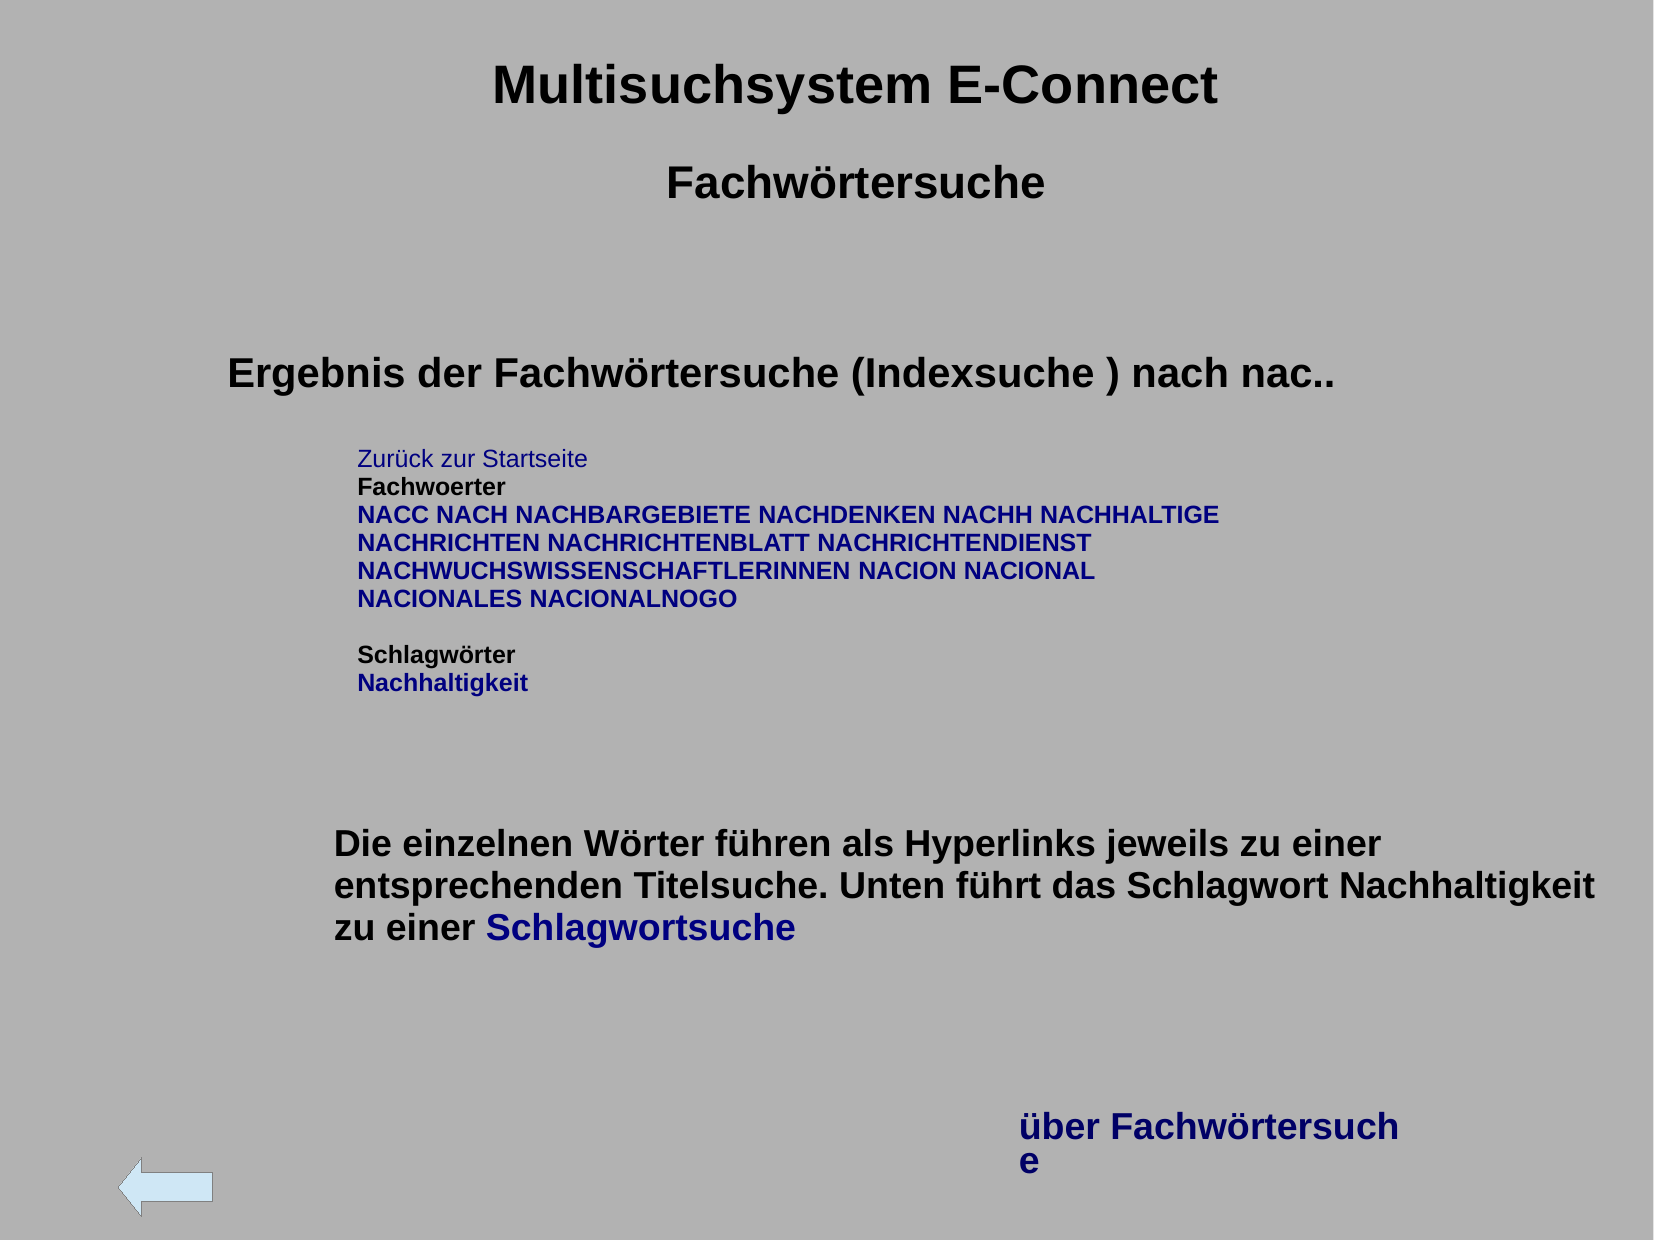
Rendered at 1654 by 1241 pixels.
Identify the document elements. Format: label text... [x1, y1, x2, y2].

text_box über Fachwörtersuche [1003, 1098, 1418, 1157]
text_box Zurück zur Startseite Fachwoerter NACC NACH NACHBARGEBIETE NACHDENKEN NACHH NACHHALTIGE NACHRICHTEN NACHRICHTENBLATT NACHRICHTENDIENST NACHWUCHSWISSENSCHAFTLERINNEN NACION NACIONAL NACIONALES NACIONALNOGO Schlagwörter Nachhaltigkeit [342, 453, 1241, 814]
text_box Die einzelnen Wörter führen als Hyperlinks jeweils zu einer entsprechenden Titelsuche. Unten führt das Schlagwort Nachhaltigkeit zu einer Schlagwortsuche [318, 814, 1630, 1099]
text_box Multisuchsystem E-Connect Fachwörtersuche [437, 47, 1276, 286]
text_box [118, 1157, 213, 1217]
text_box Ergebnis der Fachwörtersuche (Indexsuche ) nach nac.. [212, 342, 1359, 453]
